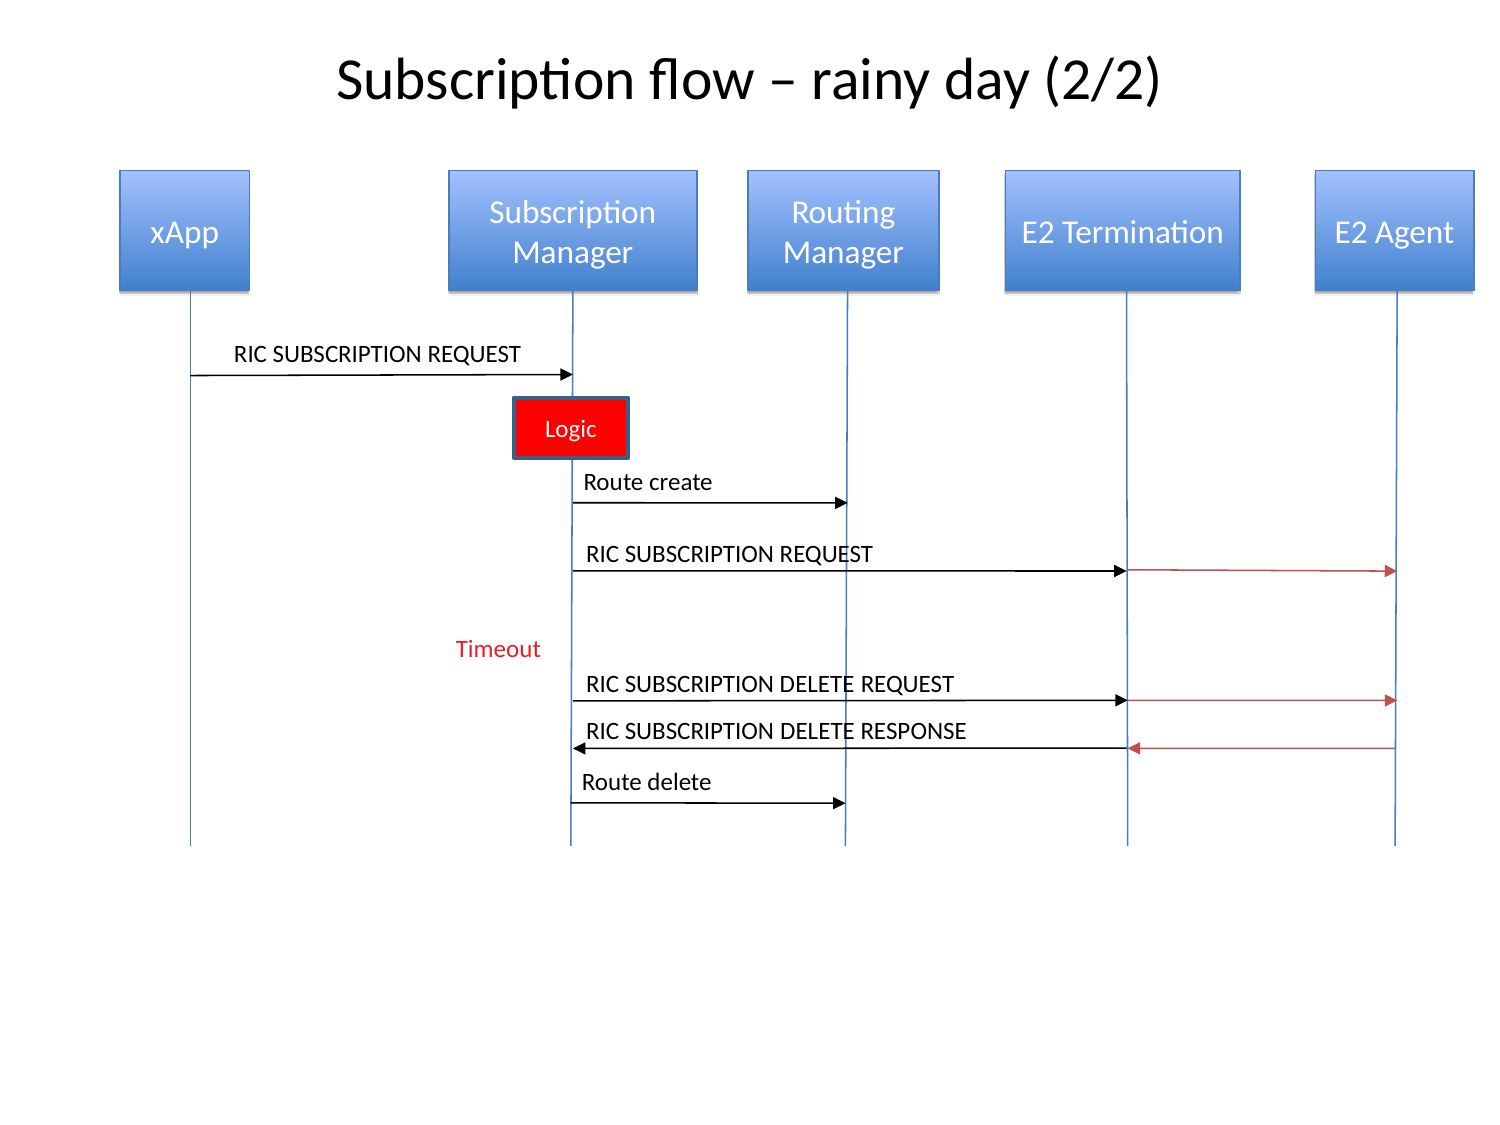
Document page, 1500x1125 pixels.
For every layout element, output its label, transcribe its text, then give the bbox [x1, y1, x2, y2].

text_box E2 Termination [1005, 170, 1241, 291]
text_box Subscription Manager [448, 170, 697, 291]
text_box E2 Agent [1315, 170, 1474, 291]
text_box RIC SUBSCRIPTION DELETE RESPONSE [571, 707, 1092, 753]
text_box xApp [120, 170, 250, 291]
text_box RIC SUBSCRIPTION REQUEST [219, 330, 537, 374]
text_box Timeout [441, 625, 585, 671]
text_box Route delete [567, 758, 774, 804]
text_box Route create [568, 458, 768, 504]
text_box RIC SUBSCRIPTION REQUEST [571, 530, 969, 575]
text_box Logic [513, 397, 628, 459]
title Subscription flow – rainy day (2/2) [75, 32, 1425, 120]
text_box RIC SUBSCRIPTION DELETE REQUEST [571, 660, 1075, 705]
text_box Routing Manager [748, 170, 940, 291]
